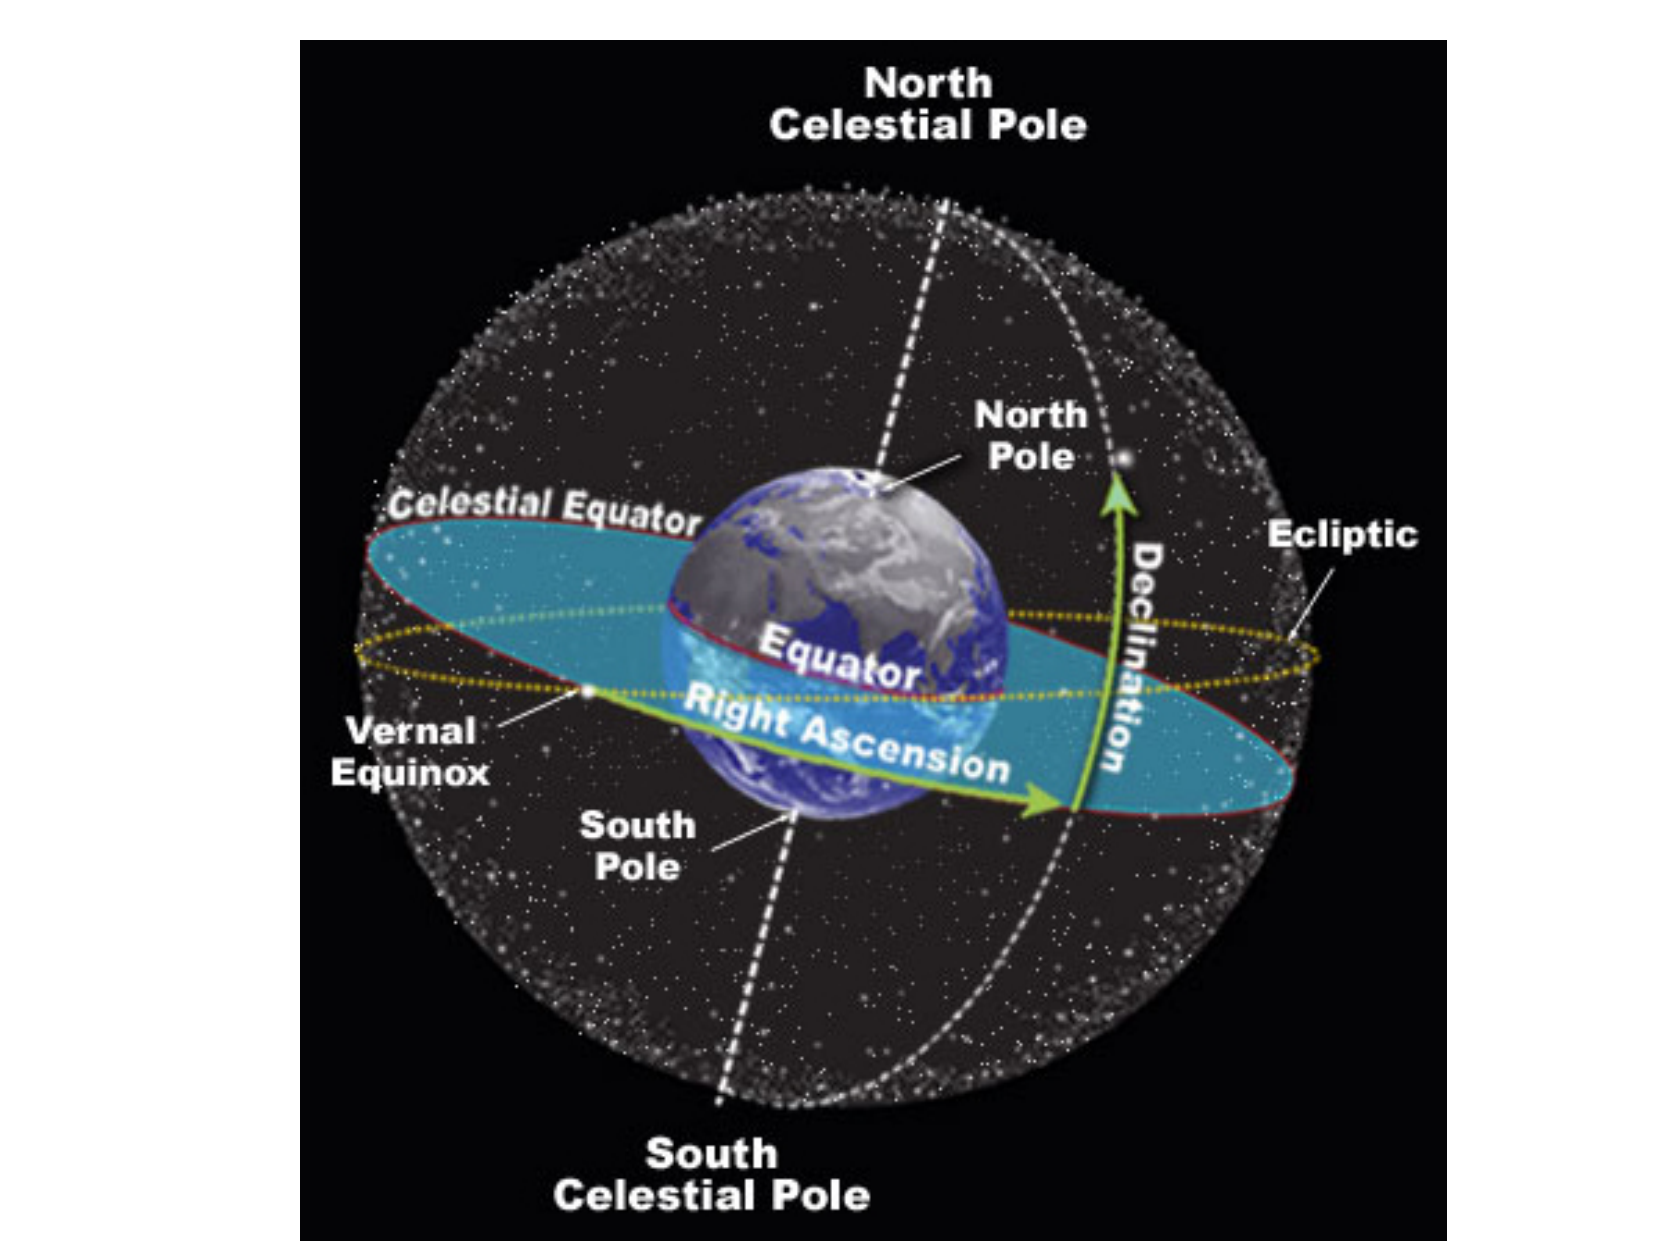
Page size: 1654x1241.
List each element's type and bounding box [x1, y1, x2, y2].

picture [300, 40, 1447, 1241]
